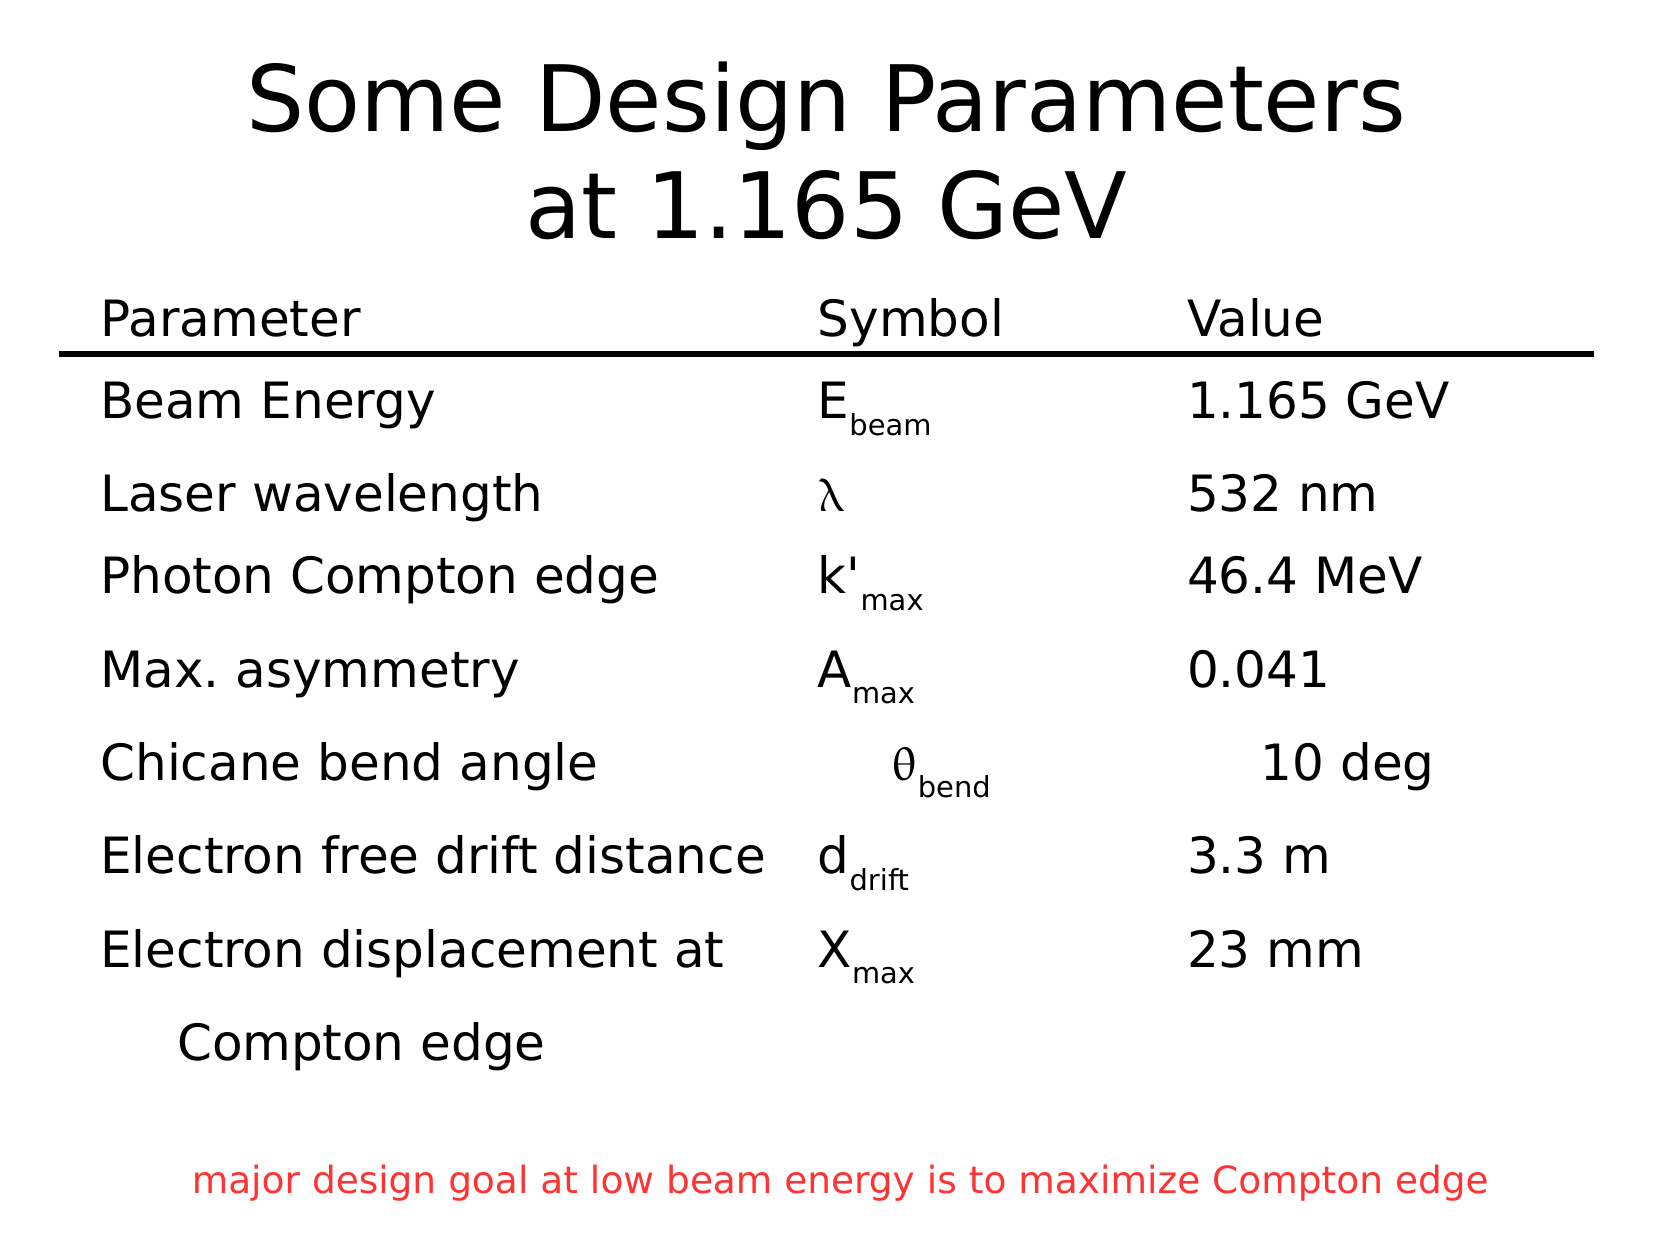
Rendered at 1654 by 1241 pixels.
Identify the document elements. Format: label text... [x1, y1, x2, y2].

list Parameter Symbol Value Beam Energy Ebeam 1.165 GeV Laser wavelength  532 nm Photon Compton edge k'max 46.4 MeV Max. asymmetry Amax 0.041 Chicane bend angle bend 10 deg Electron free drift distance ddrift 3.3 m Electron displacement at Xmax 23 mm Compton edge [82, 357, 1571, 1094]
title Some Design Parameters at 1.165 GeV [82, 45, 1571, 261]
text_box major design goal at low beam energy is to maximize Compton edge [177, 1151, 1478, 1210]
list Parameter Symbol Value Beam Energy Ebeam 1.165 GeV Laser wavelength  532 nm Photon Compton edge k'max 46.4 MeV Max. asymmetry Amax 0.041 Chicane bend angle bend 10 deg Electron free drift distance ddrift 3.3 m Electron displacement at Xmax 23 mm Compton edge [82, 290, 1571, 351]
